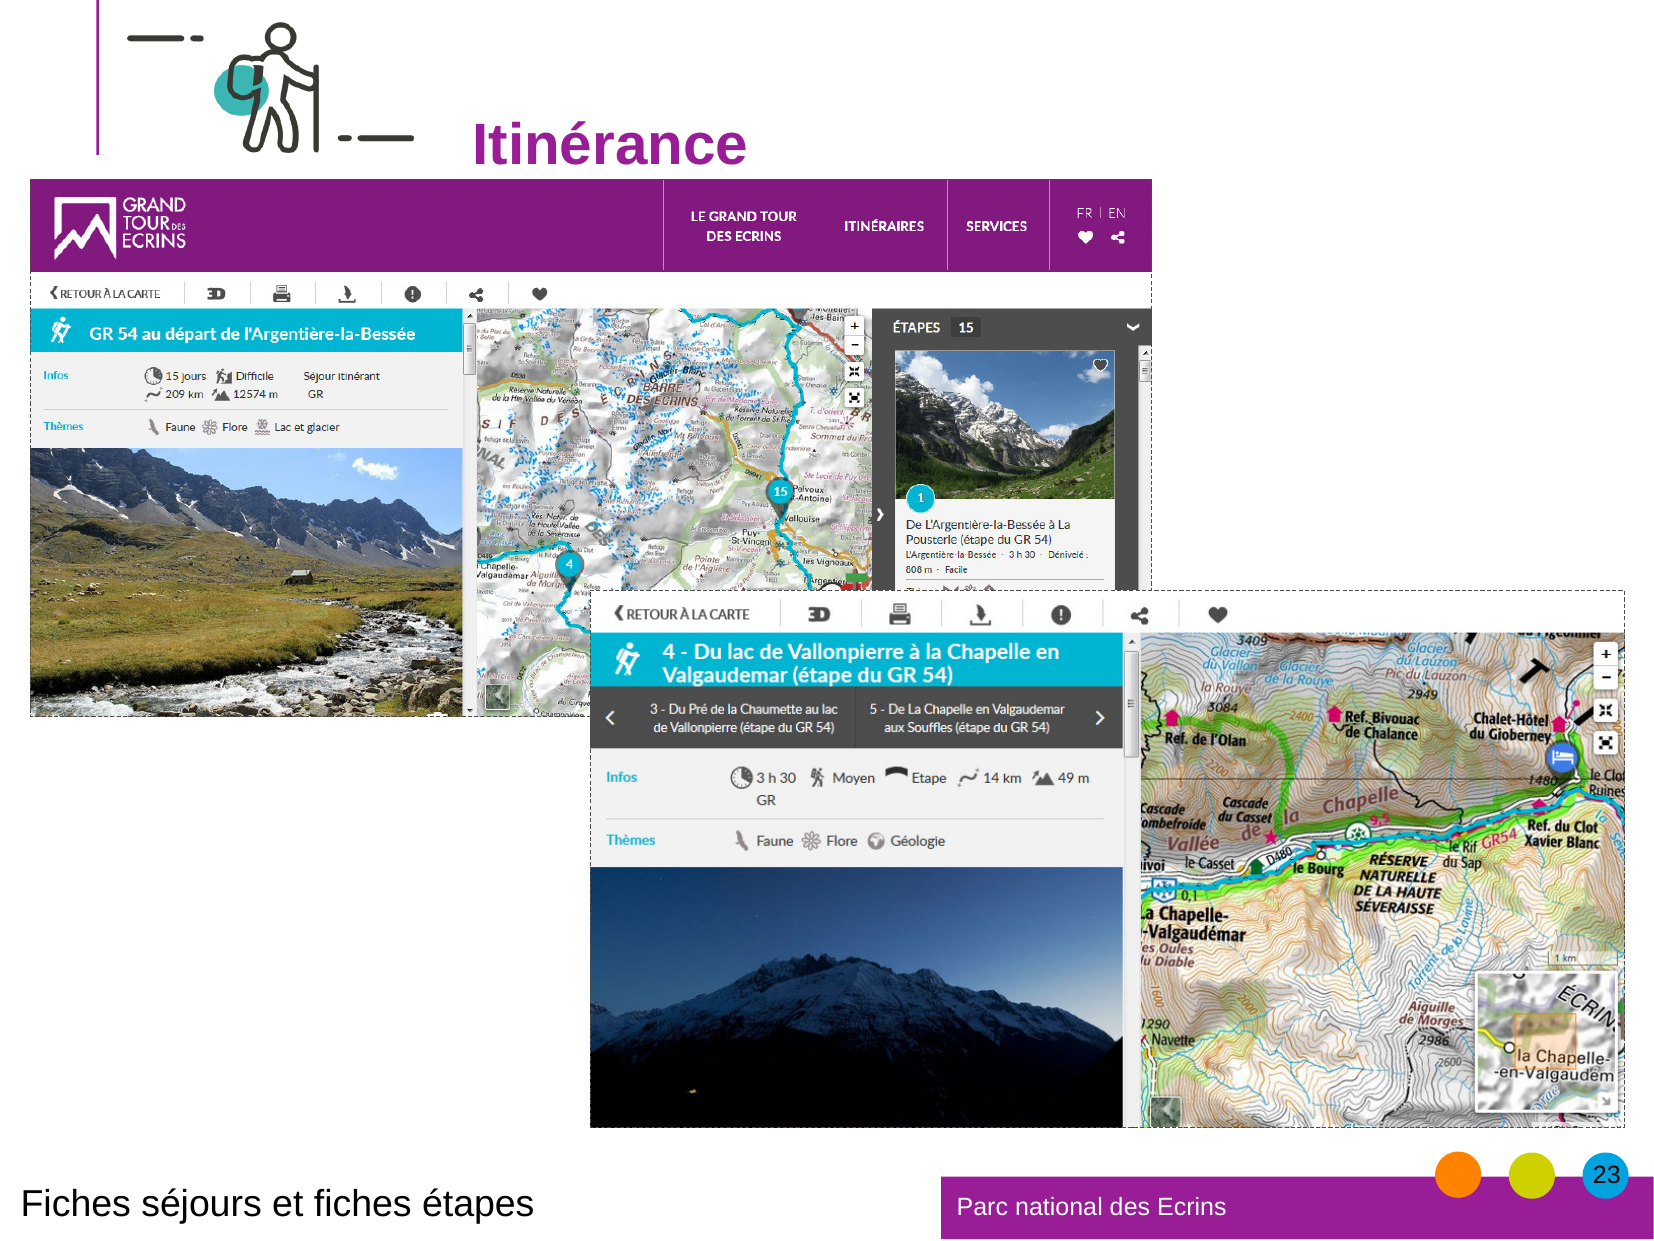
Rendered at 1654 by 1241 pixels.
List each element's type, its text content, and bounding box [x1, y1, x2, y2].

picture [30, 179, 1625, 1128]
picture [127, 22, 414, 153]
title Itinérance [472, 29, 1241, 178]
text_box Fiches séjours et fiches étapes [5, 1175, 550, 1233]
